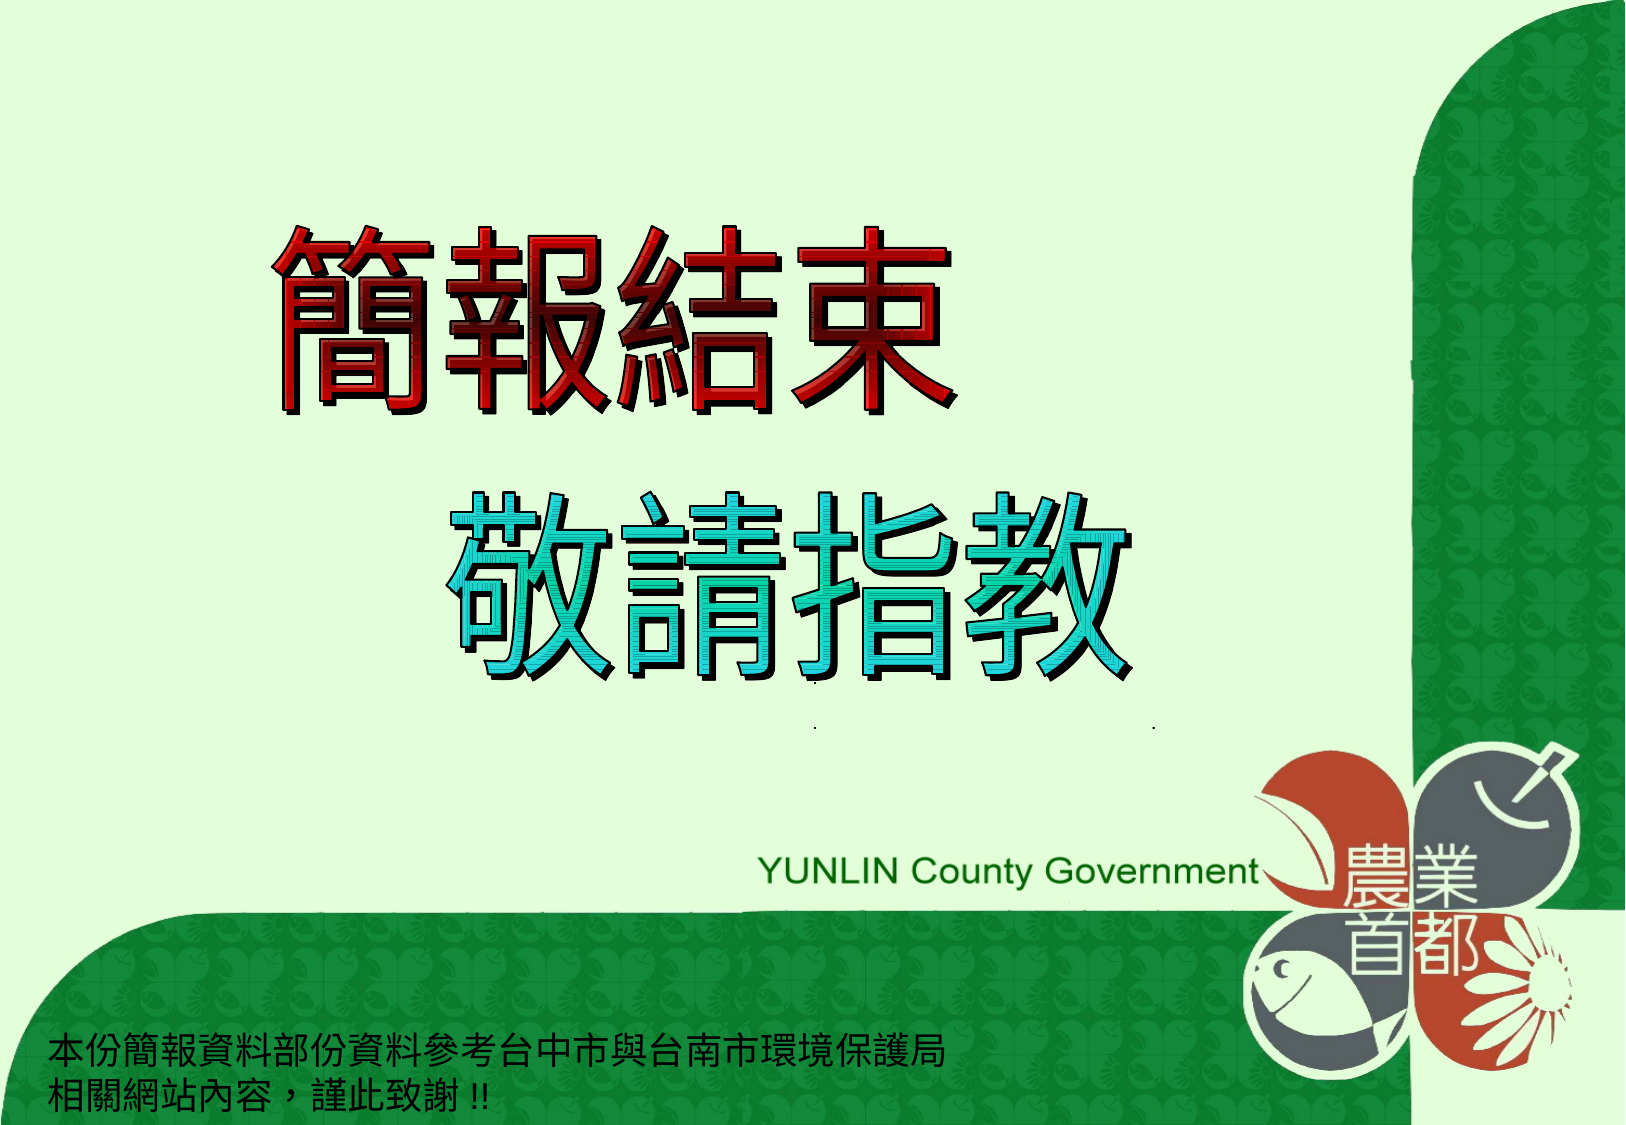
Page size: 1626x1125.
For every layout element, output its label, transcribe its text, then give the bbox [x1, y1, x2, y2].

text_box 敬請指教 [698, 576, 770, 676]
text_box 敬請指教 [863, 588, 945, 676]
text_box 敬請指教 [863, 493, 953, 572]
text_box 簡報結束 [446, 226, 523, 409]
text_box 敬請指教 [621, 526, 684, 539]
text_box 簡報結束 [528, 235, 607, 411]
text_box 簡報結束 [792, 226, 953, 410]
text_box 簡報結束 [359, 277, 423, 410]
text_box 敬請指教 [965, 492, 1127, 677]
text_box 簡報結束 [271, 225, 430, 276]
text_box 敬請指教 [640, 491, 664, 525]
text_box 敬請指教 [628, 552, 678, 565]
text_box 簡報結束 [663, 349, 684, 392]
text_box 簡報結束 [618, 226, 685, 348]
text_box 敬請指教 [792, 492, 855, 676]
text_box 簡報結束 [319, 338, 385, 401]
text_box 簡報結束 [693, 333, 767, 410]
text_box 簡報結束 [645, 354, 661, 402]
text_box 敬請指教 [628, 605, 679, 673]
text_box 敬請指教 [446, 492, 611, 676]
text_box 簡報結束 [617, 354, 638, 407]
text_box 本份簡報資料部份資料參考台中市與台南市環境保護局相關網站內容，謹此致謝!! [32, 1019, 990, 1125]
text_box 簡報結束 [283, 277, 345, 410]
text_box 敬請指教 [685, 492, 781, 565]
text_box 敬請指教 [628, 578, 678, 591]
text_box 簡報結束 [684, 226, 777, 313]
